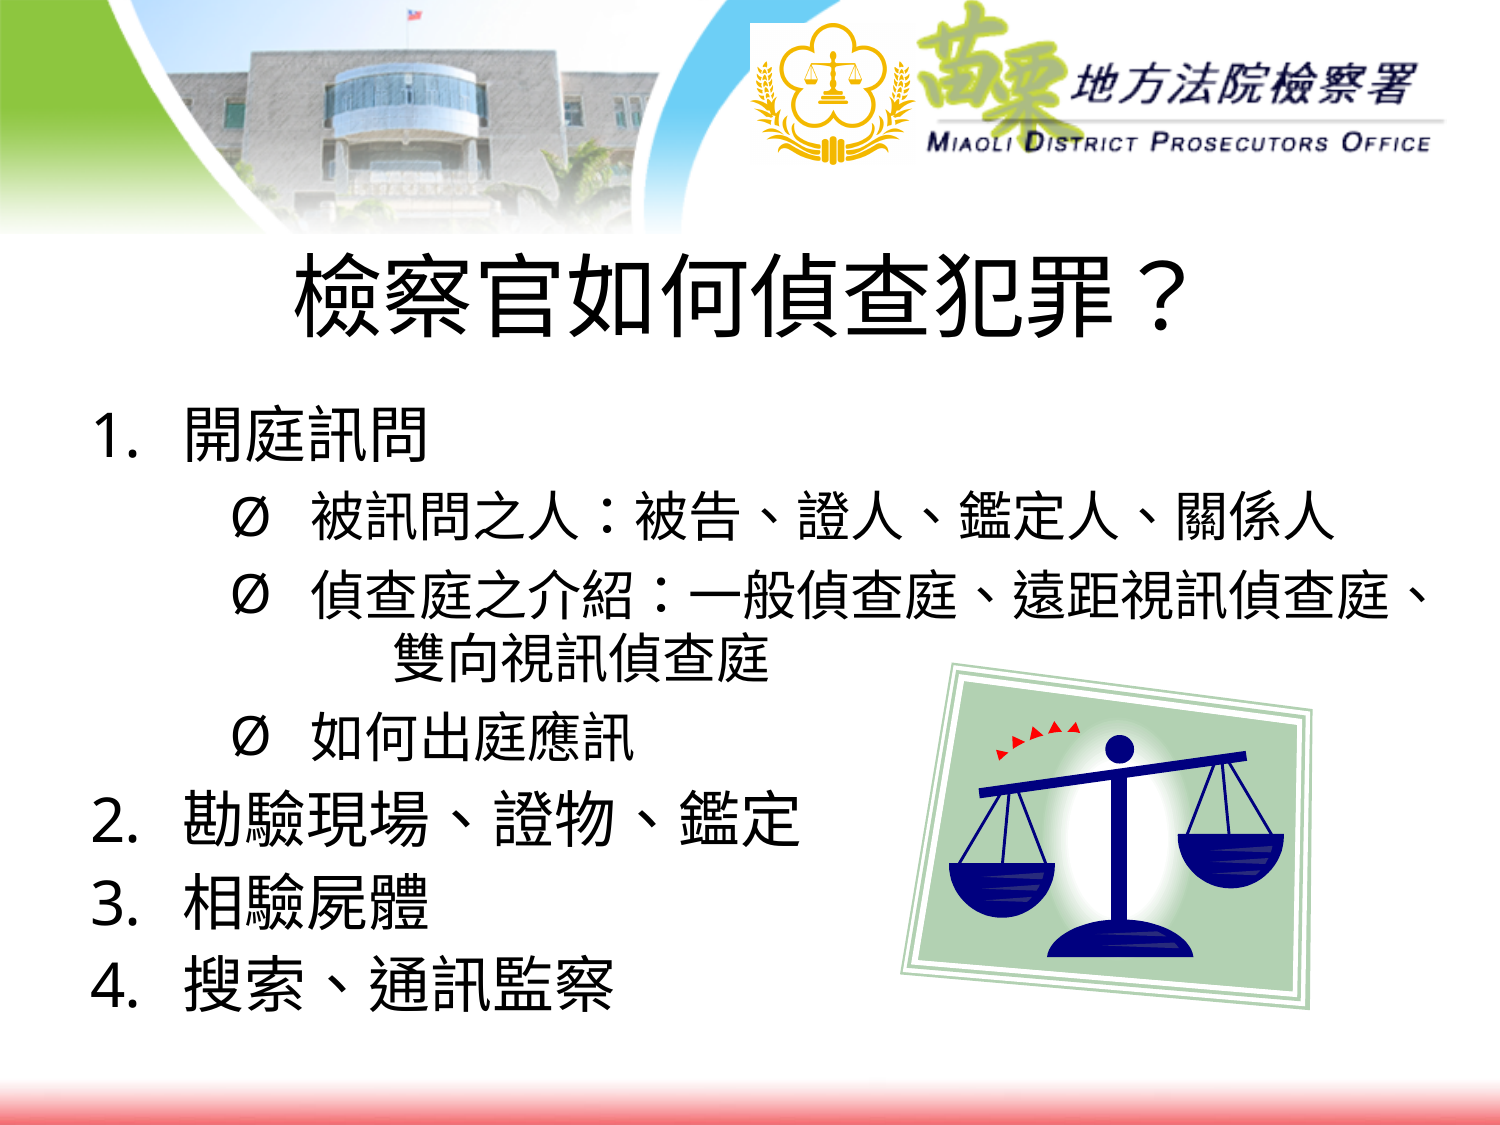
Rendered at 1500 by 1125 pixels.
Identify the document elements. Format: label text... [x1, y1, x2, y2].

picture [900, 662, 1313, 1011]
title 檢察官如何偵查犯罪？ [75, 200, 1426, 387]
list 開庭訊問 被訊問之人：被告、證人、鑑定人、關係人 偵查庭之介紹：一般偵查庭、遠距視訊偵查庭、雙向視訊偵查庭 如何出庭應訊 勘驗現場、證物、鑑定 相驗屍體 搜索、通訊監察 [75, 387, 1426, 1038]
